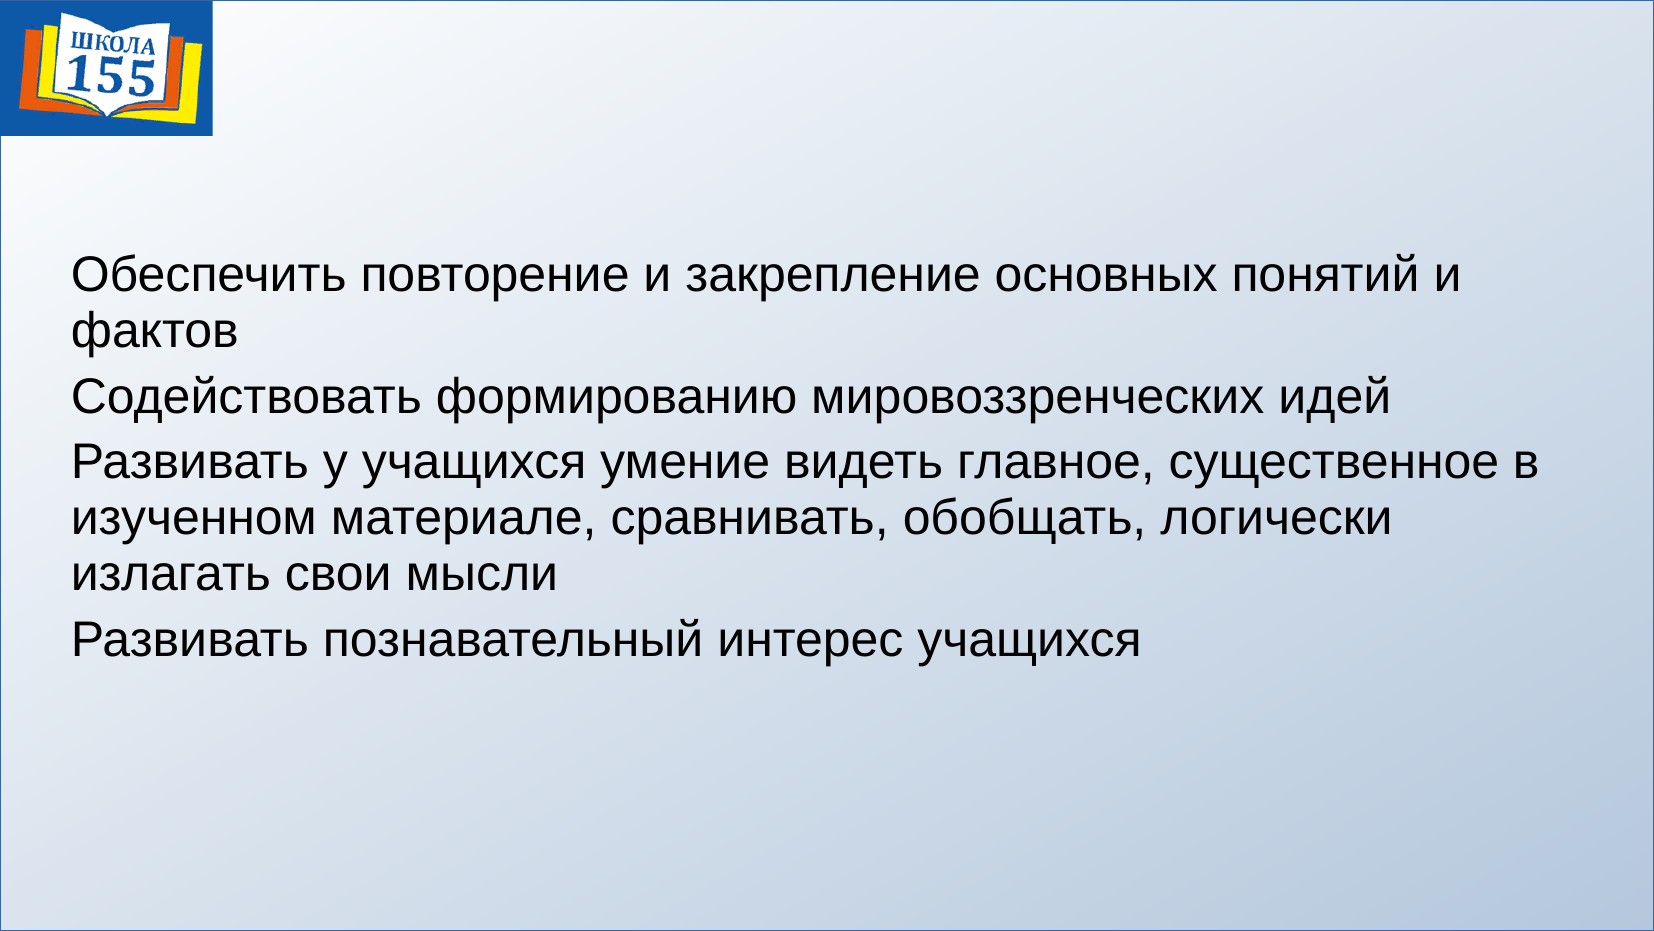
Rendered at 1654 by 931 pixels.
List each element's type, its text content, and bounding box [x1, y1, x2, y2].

text_box [0, 0, 1654, 931]
subtitle Обеспечить повторение и закрепление основных понятий и фактов Содействовать формированию мировоззренческих идей Развивать у учащихся умение видеть главное, существенное в изученном материале, сравнивать, обобщать, логически излагать свои мысли Развивать познавательный интерес учащихся [70, 246, 1560, 667]
picture [0, 1, 213, 136]
